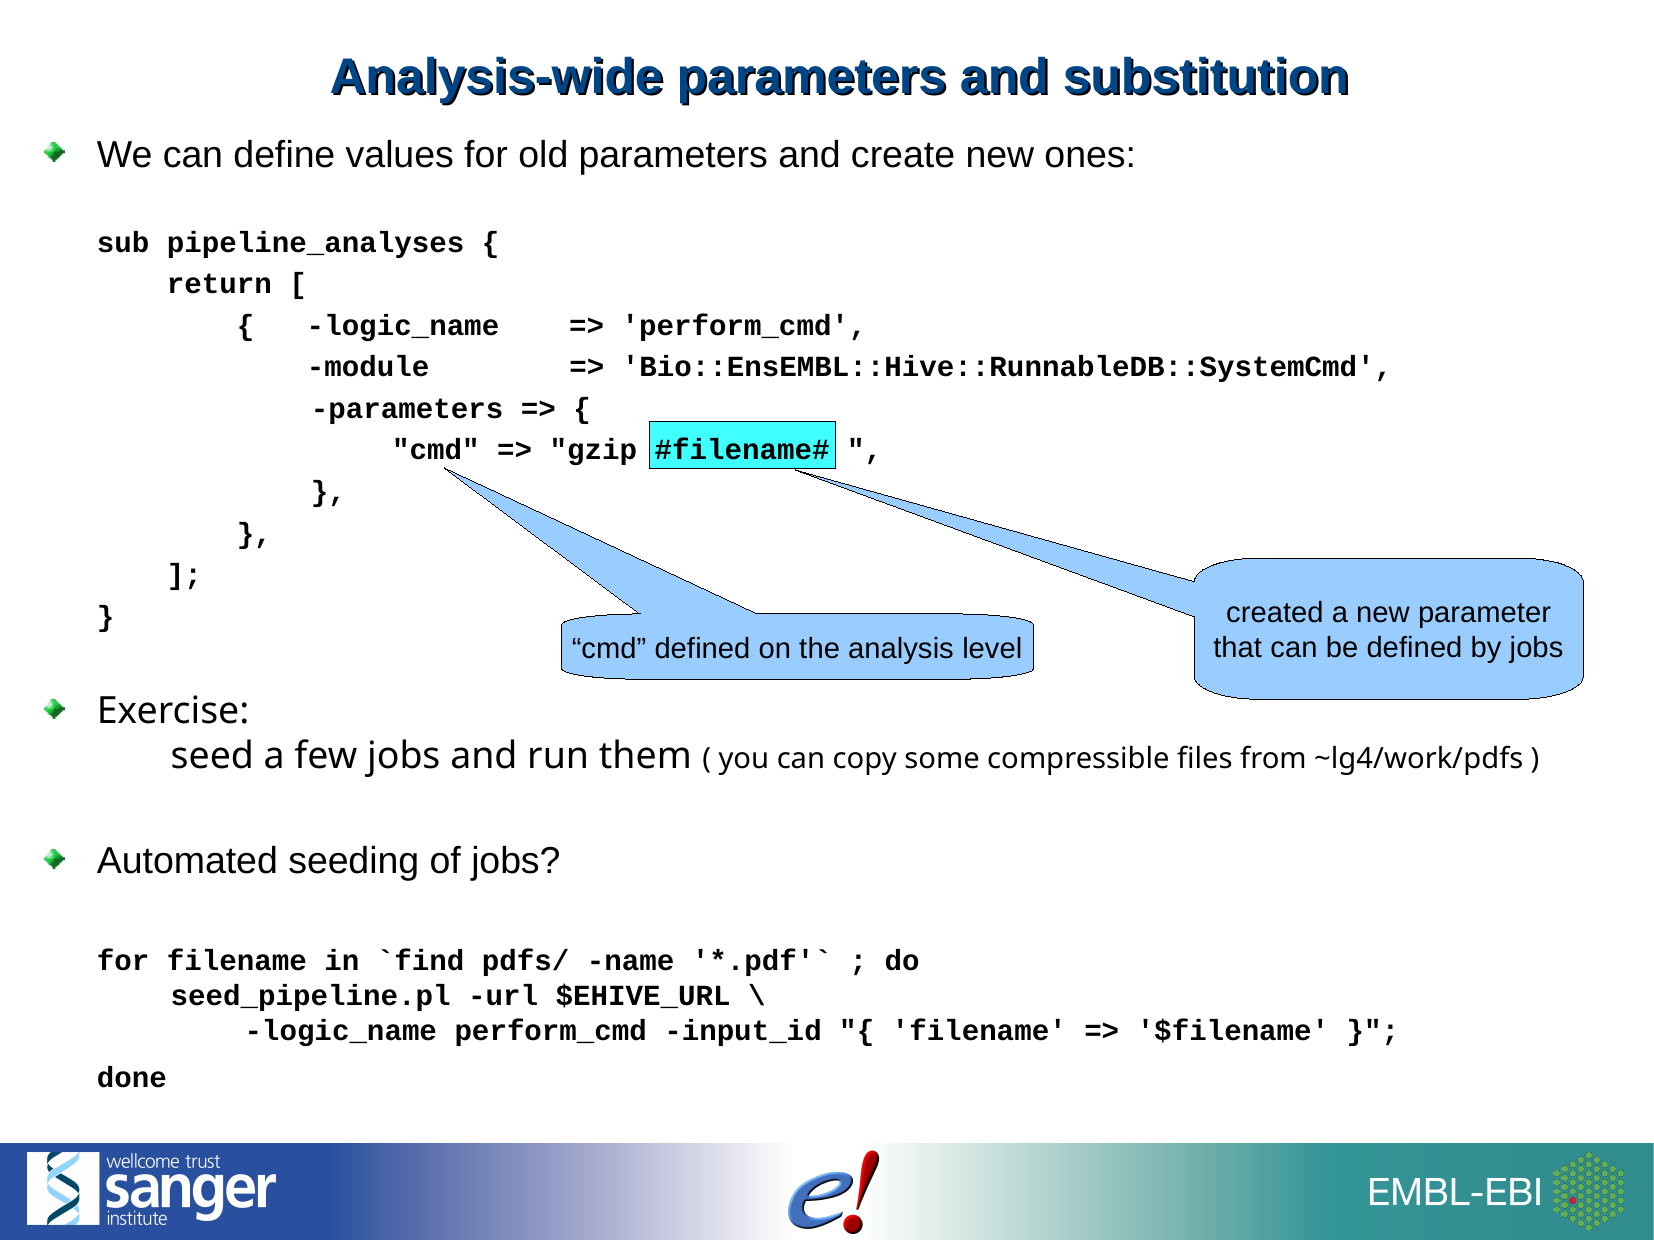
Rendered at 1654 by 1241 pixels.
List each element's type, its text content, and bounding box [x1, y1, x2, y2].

text_box “cmd” defined on the analysis level [444, 467, 1034, 680]
text_box created a new parameter that can be defined by jobs [795, 469, 1584, 700]
list We can define values for old parameters and create new ones: sub pipeline_analyses { return [ { -logic_name => 'perform_cmd', -module => 'Bio::EnsEMBL::Hive::RunnableDB::SystemCmd', -parameters => { "cmd" => "gzip #filename# ", }, }, ]; } Exercise: seed a few jobs and run them ( you can copy some compressible files from ~lg4/work/pdfs ) Automated seeding of jobs? for filename in `find pdfs/ -name '*.pdf'` ; do seed_pipeline.pl -url $EHIVE_URL \ -logic_name perform_cmd -input_id "{ 'filename' => '$filename' }"; done [6, 114, 1619, 1130]
picture [0, 1143, 1654, 1240]
title Analysis-wide parameters and substitution [76, 14, 1565, 114]
